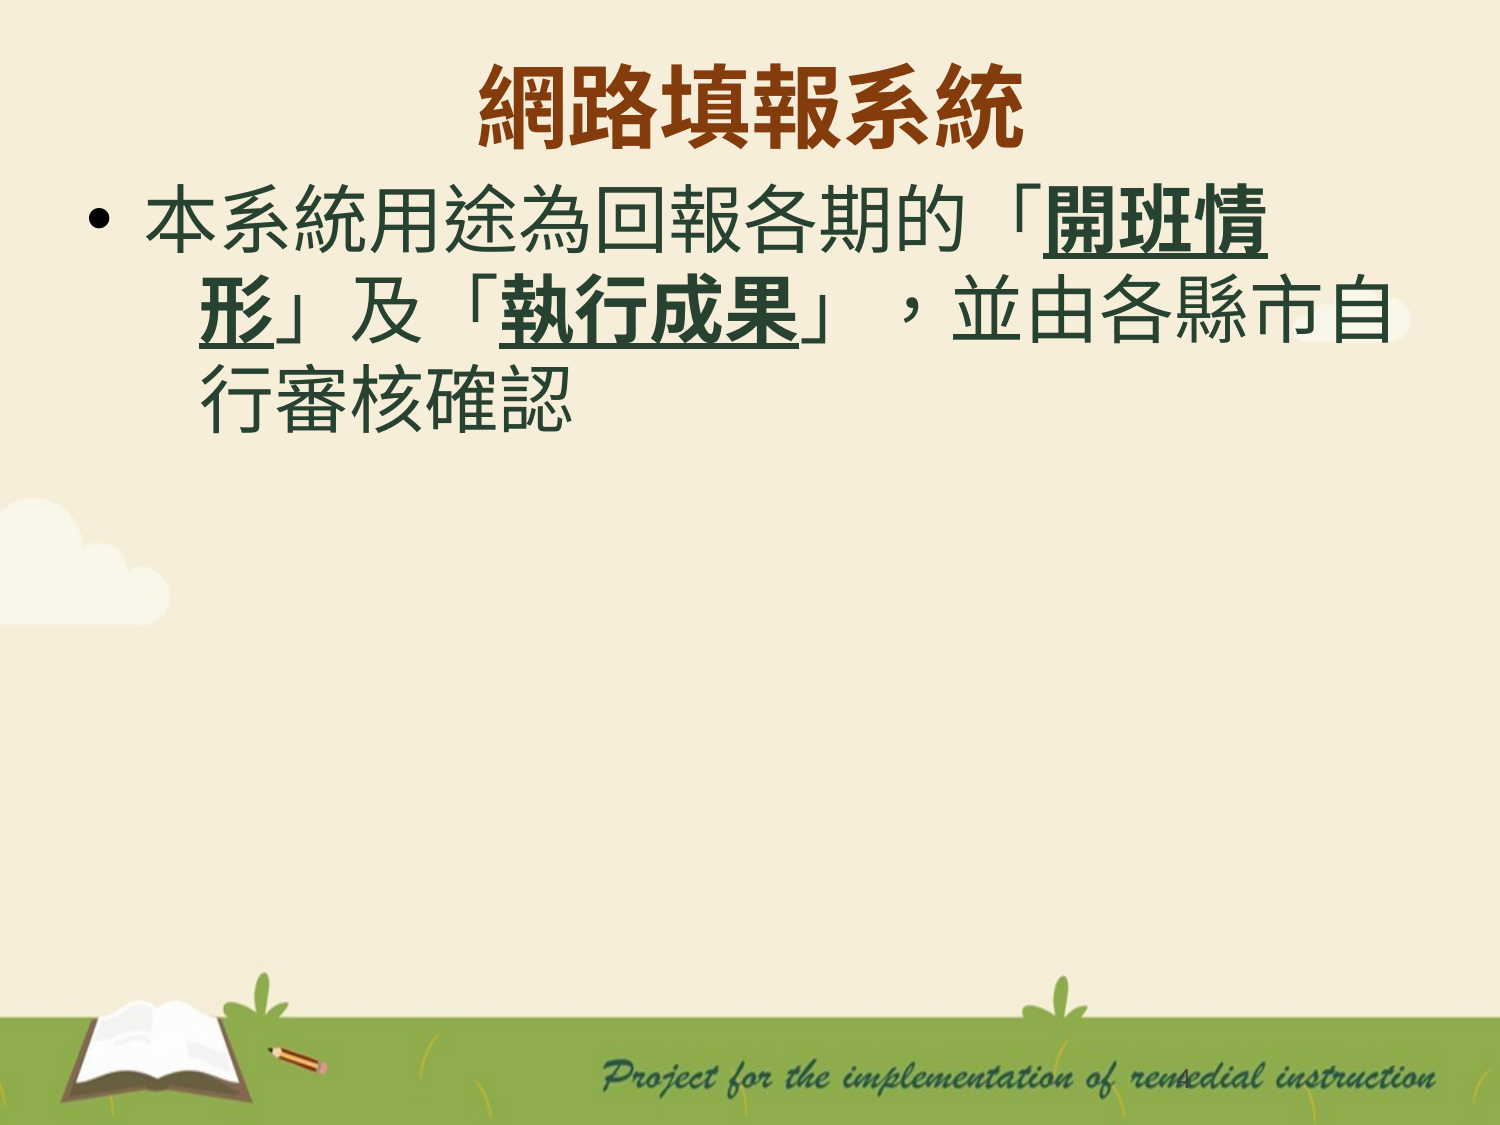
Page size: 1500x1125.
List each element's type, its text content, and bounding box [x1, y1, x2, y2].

text_box 本系統用途為回報各期的「開班情形」及「執行成果」，並由各縣市自行審核確認 [72, 178, 1430, 450]
text_box [1161, 1046, 1499, 1107]
title 網路填報系統 [13, 45, 1491, 178]
